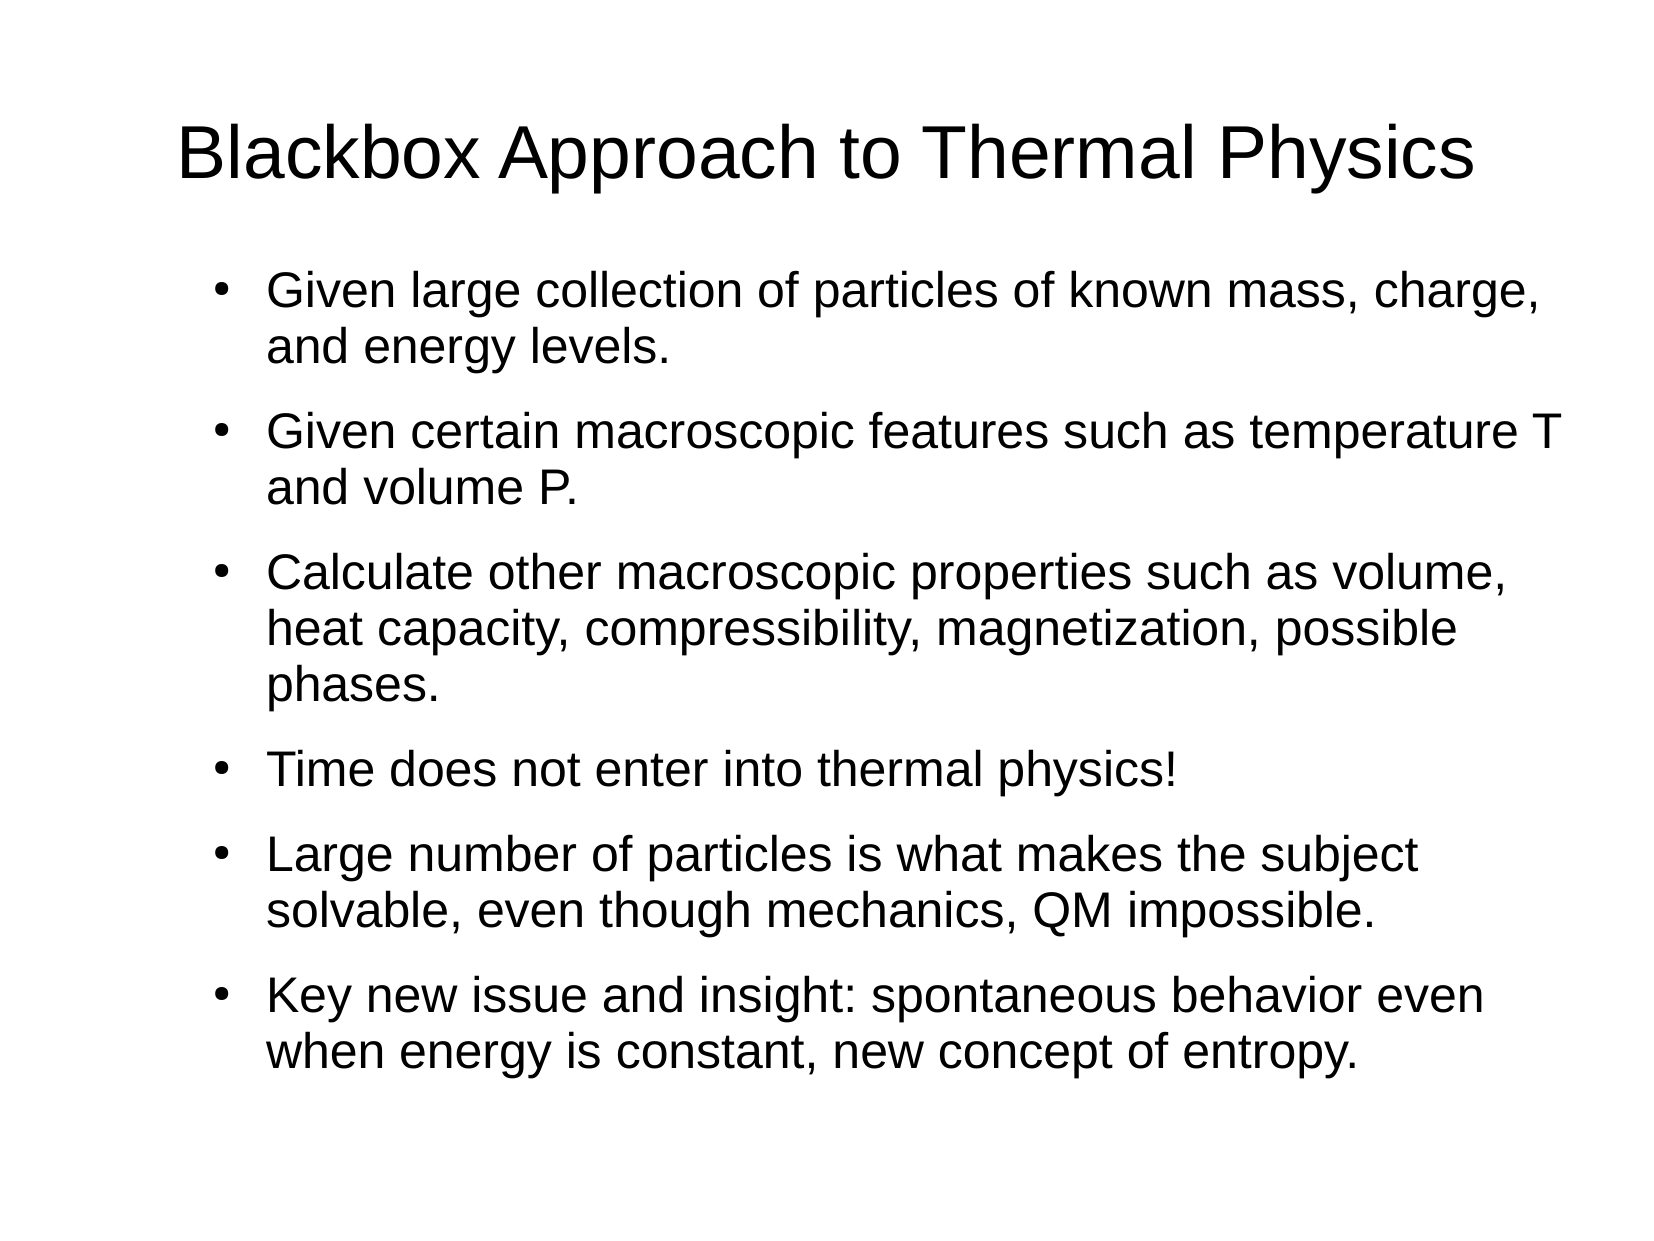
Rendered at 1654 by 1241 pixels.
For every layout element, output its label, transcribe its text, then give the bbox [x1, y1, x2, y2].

title Blackbox Approach to Thermal Physics [82, 49, 1571, 257]
list Given large collection of particles of known mass, charge, and energy levels. Given certain macroscopic features such as temperature T and volume P. Calculate other macroscopic properties such as volume, heat capacity, compressibility, magnetization, possible phases. Time does not enter into thermal physics! Large number of particles is what makes the subject solvable, even though mechanics, QM impossible. Key new issue and insight: spontaneous behavior even when energy is constant, new concept of entropy. [195, 262, 1576, 1082]
